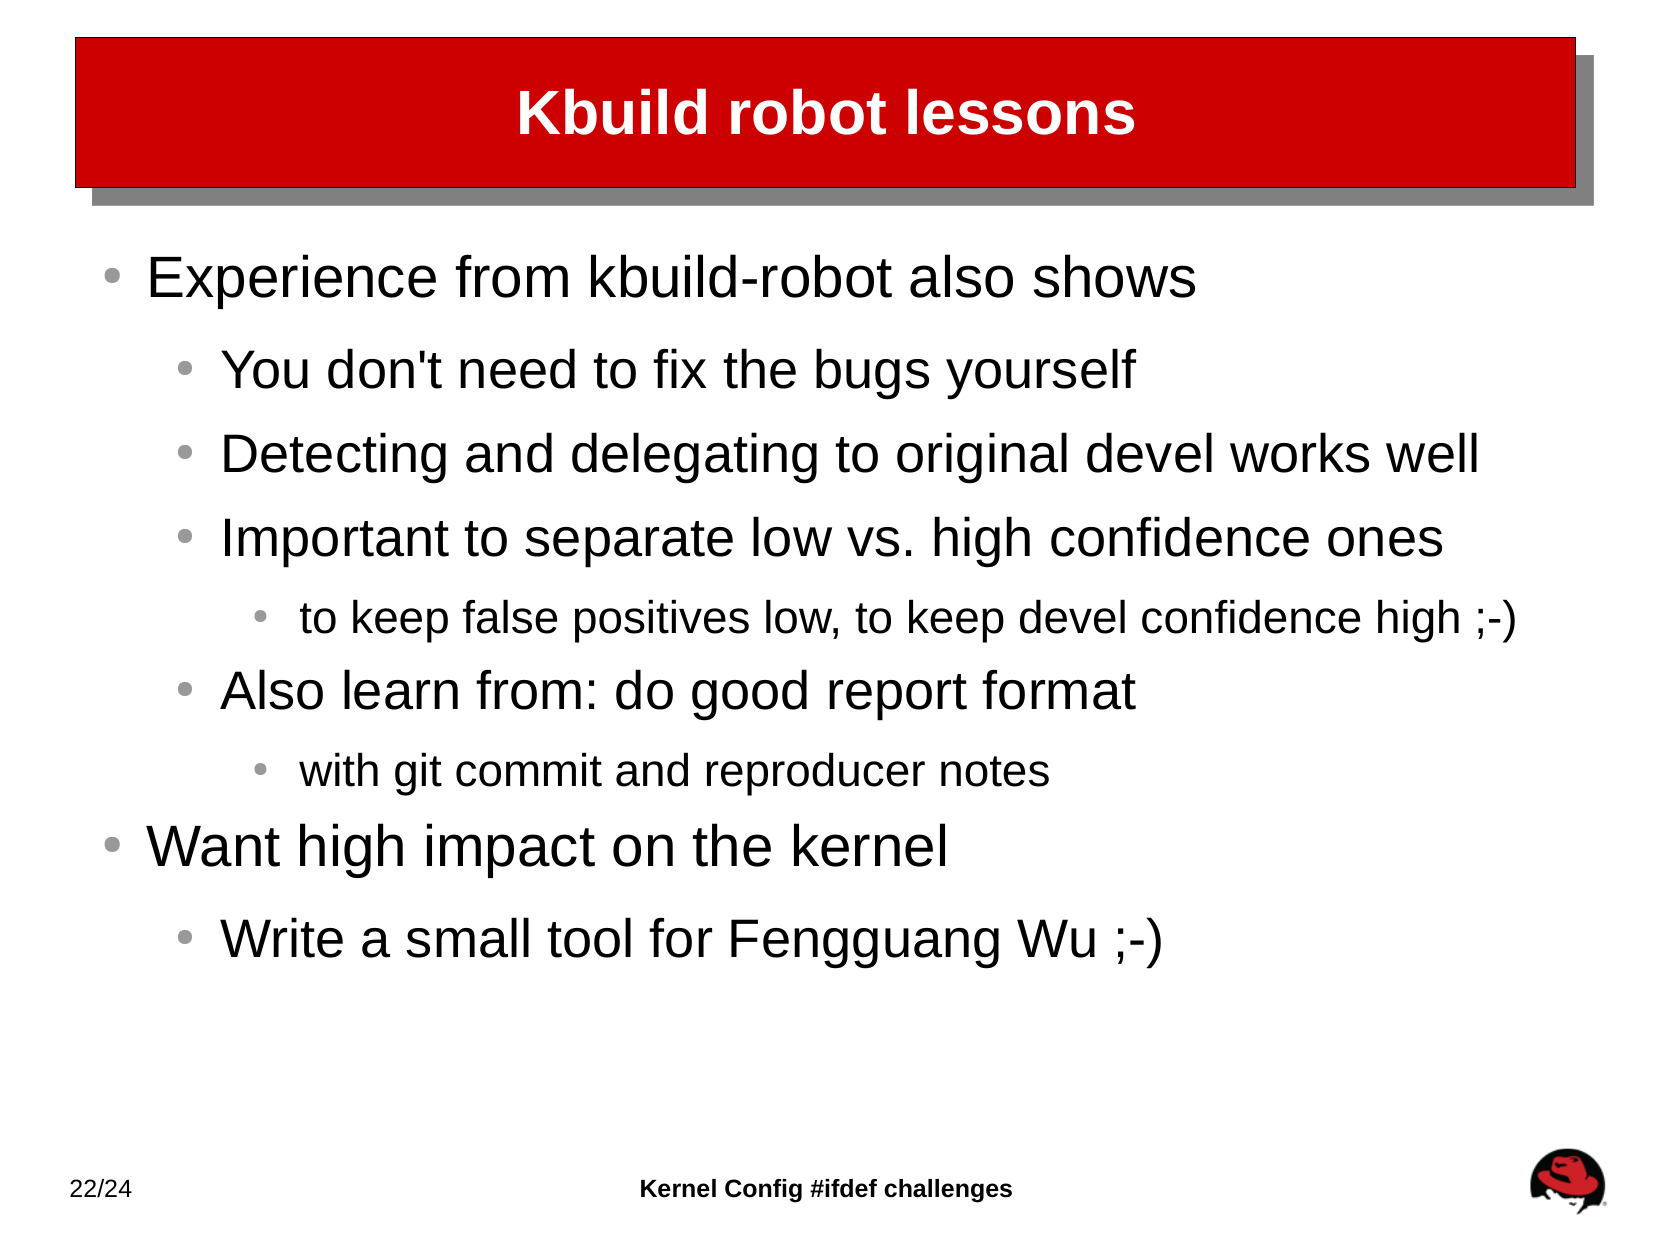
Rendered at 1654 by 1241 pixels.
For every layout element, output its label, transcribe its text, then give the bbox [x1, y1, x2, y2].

title Kbuild robot lessons [82, 37, 1571, 188]
picture [1529, 1146, 1613, 1224]
list Experience from kbuild-robot also shows You don't need to fix the bugs yourself Detecting and delegating to original devel works well Important to separate low vs. high confidence ones to keep false positives low, to keep devel confidence high ;-) Also learn from: do good report format with git commit and reproducer notes Want high impact on the kernel Write a small tool for Fengguang Wu ;-) [86, 244, 1576, 1039]
